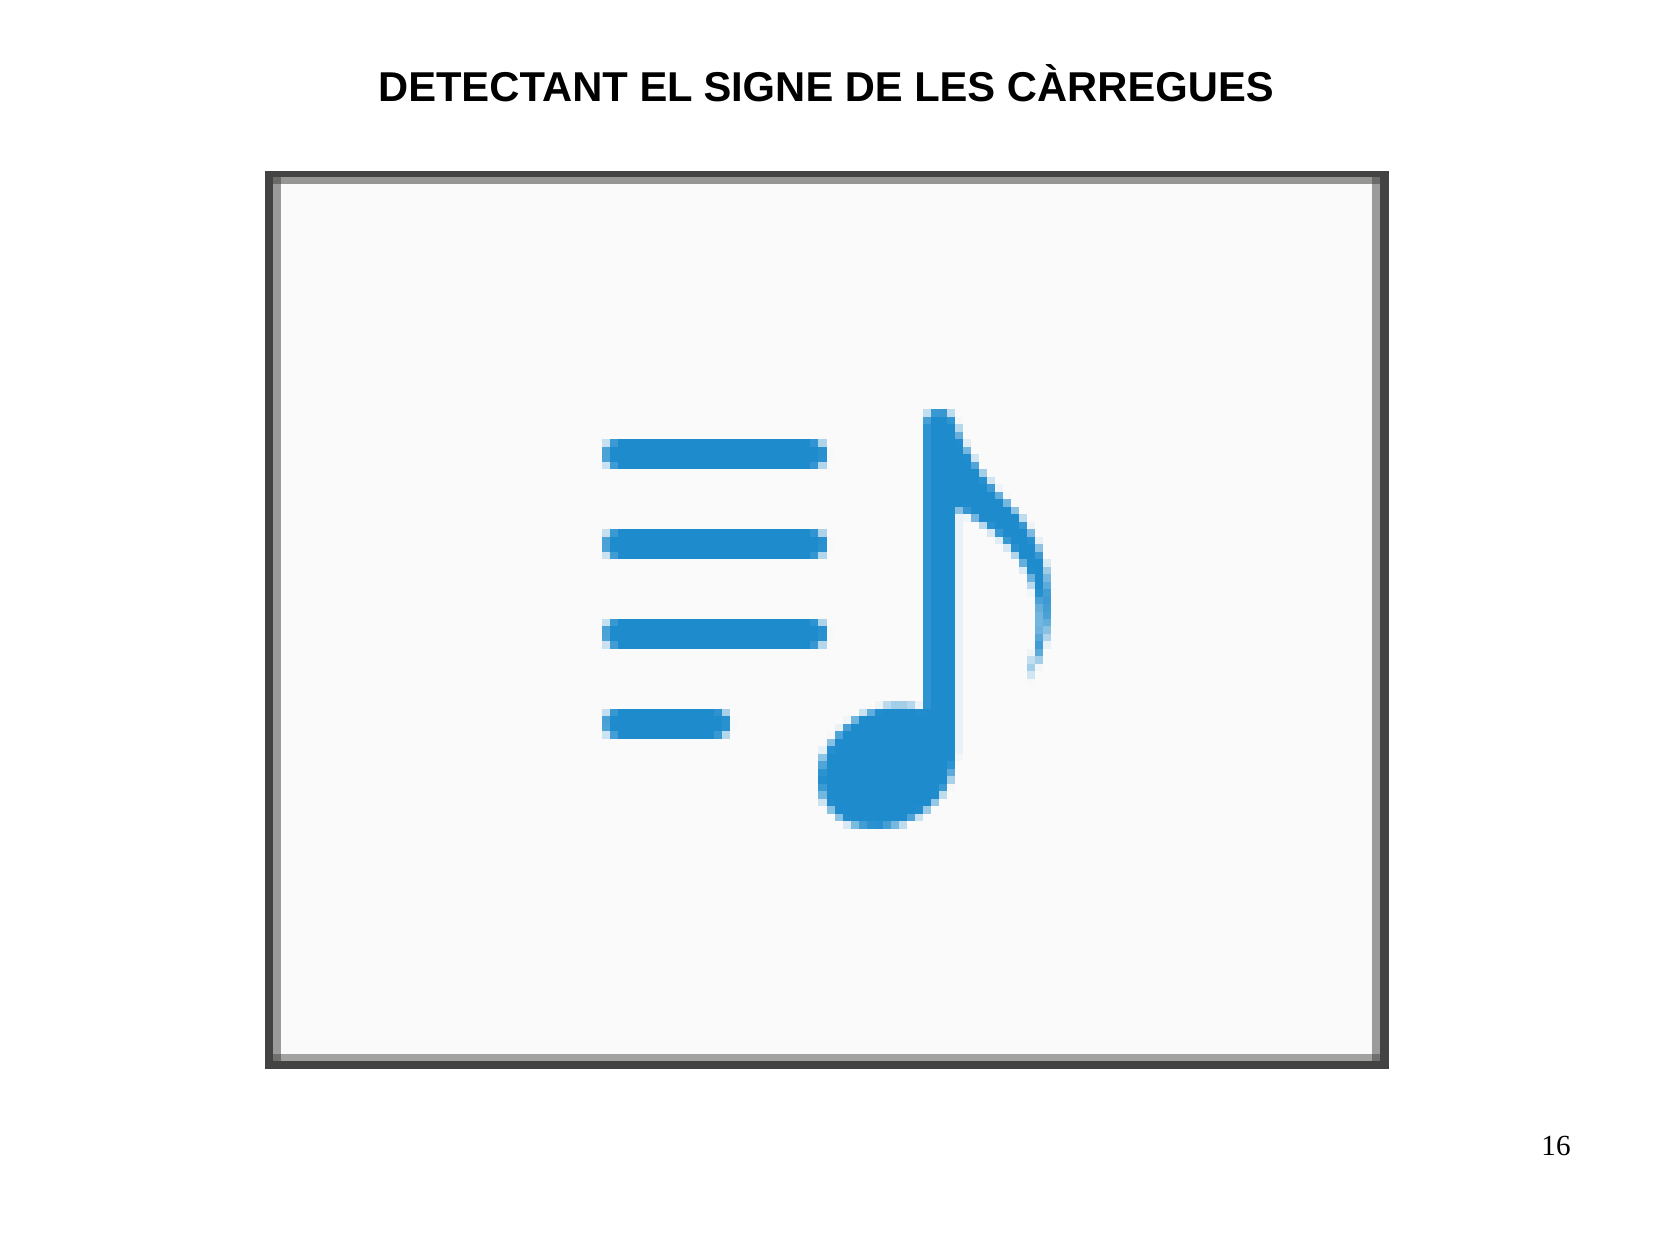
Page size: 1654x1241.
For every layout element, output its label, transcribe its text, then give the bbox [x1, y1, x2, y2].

text_box DETECTANT EL SIGNE DE LES CÀRREGUES [363, 56, 1335, 118]
text_box [264, 169, 1390, 1070]
